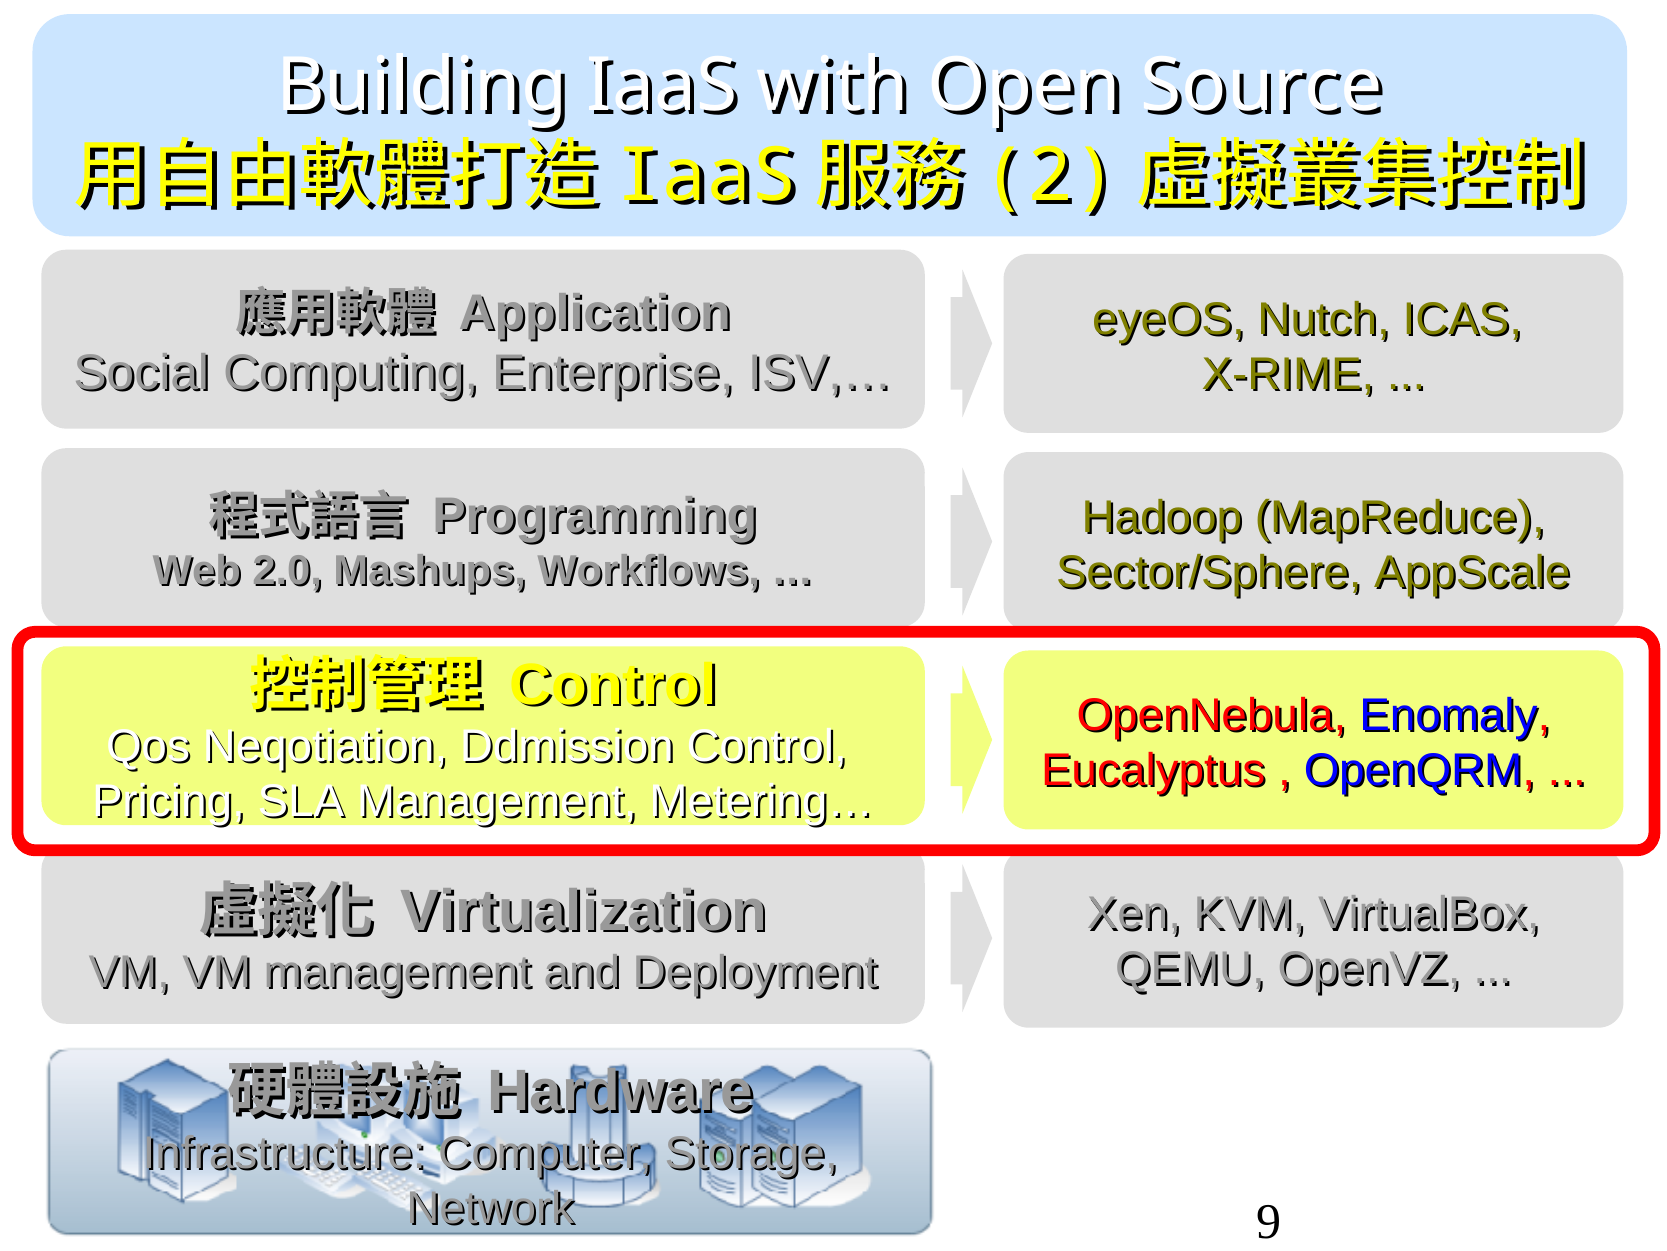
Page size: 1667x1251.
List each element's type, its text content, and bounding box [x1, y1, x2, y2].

text_box [950, 467, 993, 616]
text_box OpenNebula, Enomaly, Eucalyptus , OpenQRM, ... [1003, 650, 1624, 830]
text_box 虛擬化 Virtualization VM, VM management and Deployment [41, 857, 925, 1024]
text_box Hadoop (MapReduce), Sector/Sphere, AppScale [1003, 452, 1624, 625]
text_box 控制管理 Control Qos Neqotiation, Ddmission Control, Pricing, SLA Management, Metering… [41, 646, 925, 826]
text_box 硬體設施 Hardware Infrastructure: Computer, Storage, Network [41, 1043, 940, 1242]
text_box [950, 269, 993, 418]
text_box 程式語言 Programming Web 2.0, Mashups, Workflows, … [41, 448, 925, 625]
text_box [950, 665, 993, 814]
text_box [950, 864, 993, 1013]
text_box Xen, KVM, VirtualBox, QEMU, OpenVZ, ... [1003, 857, 1624, 1028]
text_box Building IaaS with Open Source 用自由軟體打造IaaS服務(2)虛擬叢集控制 [32, 14, 1628, 237]
text_box eyeOS, Nutch, ICAS, X-RIME, ... [1003, 253, 1624, 433]
text_box 應用軟體 Application Social Computing, Enterprise, ISV,… [41, 249, 925, 429]
